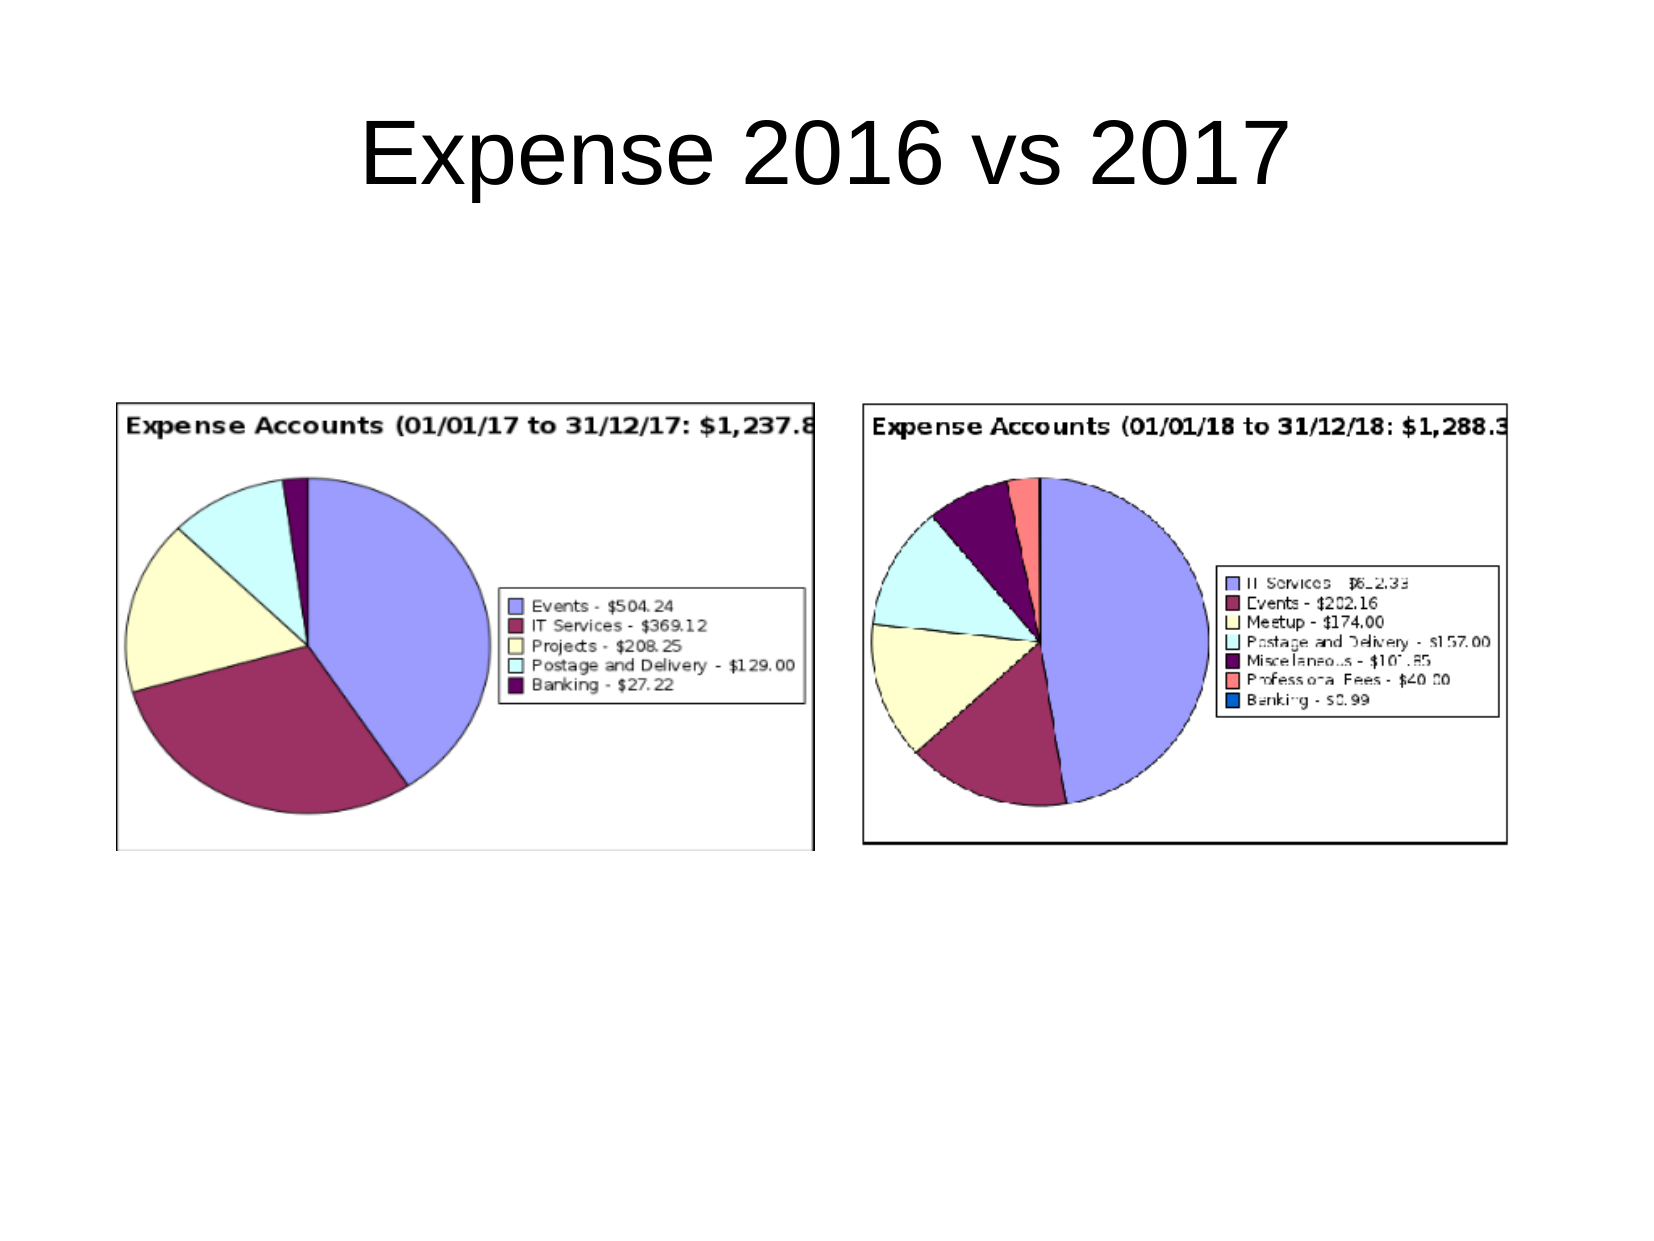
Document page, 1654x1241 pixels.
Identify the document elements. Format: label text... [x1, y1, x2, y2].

picture [824, 366, 1654, 1241]
picture [116, 401, 815, 851]
title Expense 2016 vs 2017 [82, 49, 1571, 257]
